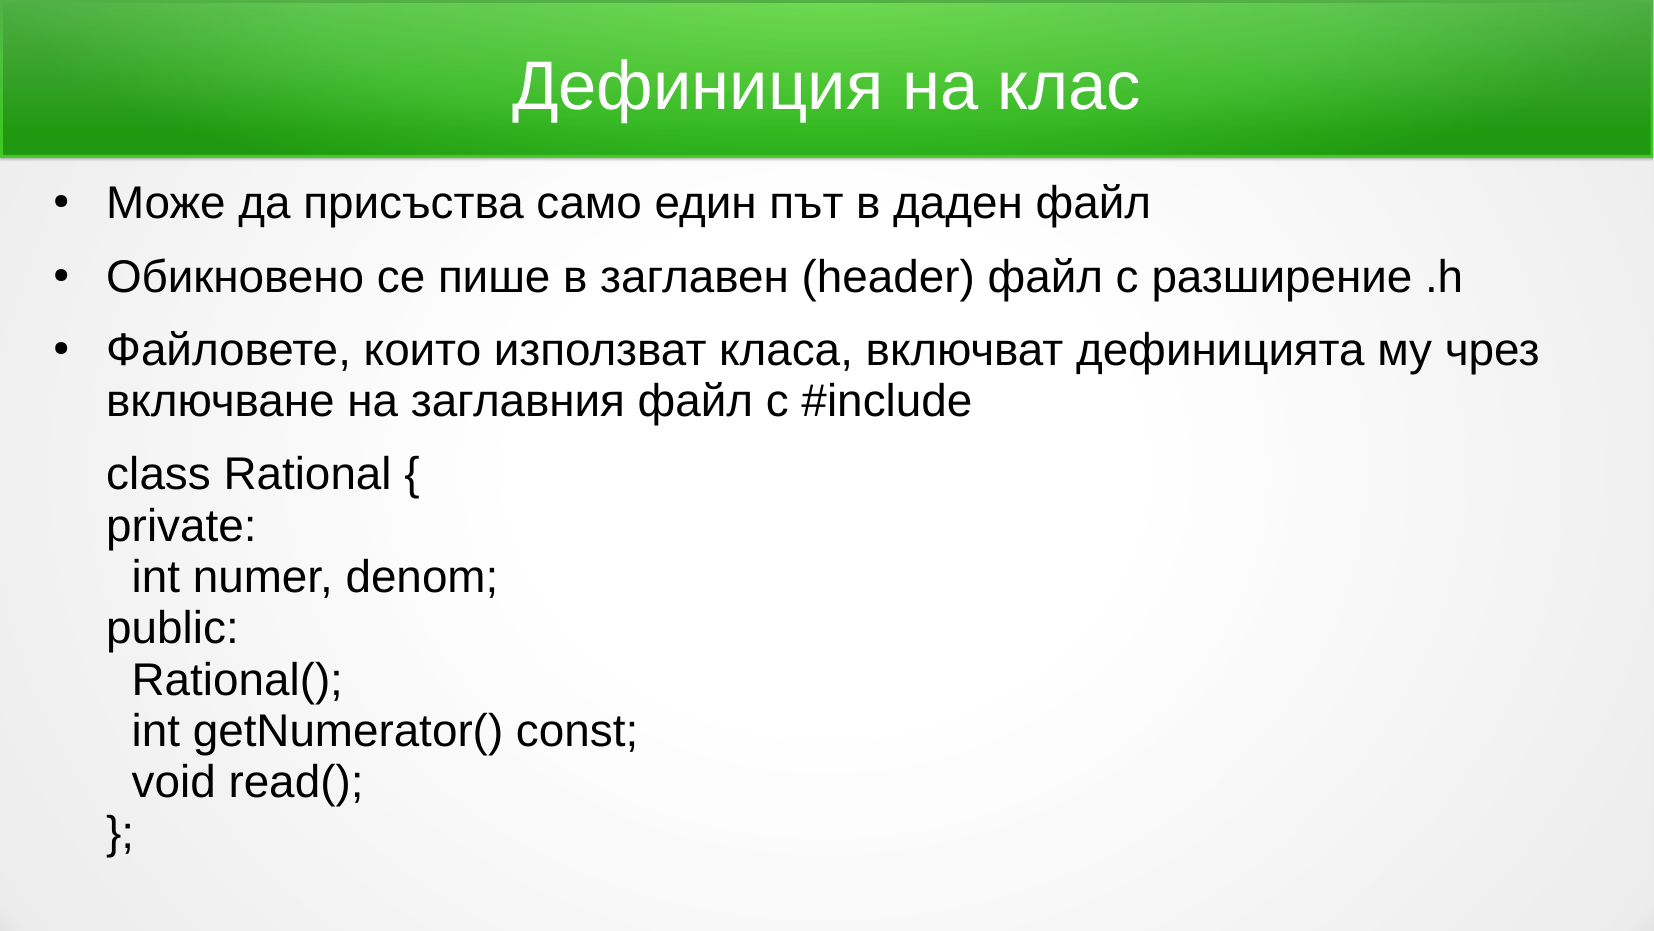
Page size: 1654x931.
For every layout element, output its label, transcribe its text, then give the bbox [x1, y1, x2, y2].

title Дефиниция на клас [82, 37, 1571, 135]
list Може да присъства само един път в даден файл Обикновено се пише в заглавен (header) файл с разширение .h Файловете, които използват класа, включват дефиницията му чрез включване на заглавния файл с #include class Rational { private: int numer, denom; public: Rational(); int getNumerator() const; void read(); }; [35, 177, 1630, 910]
